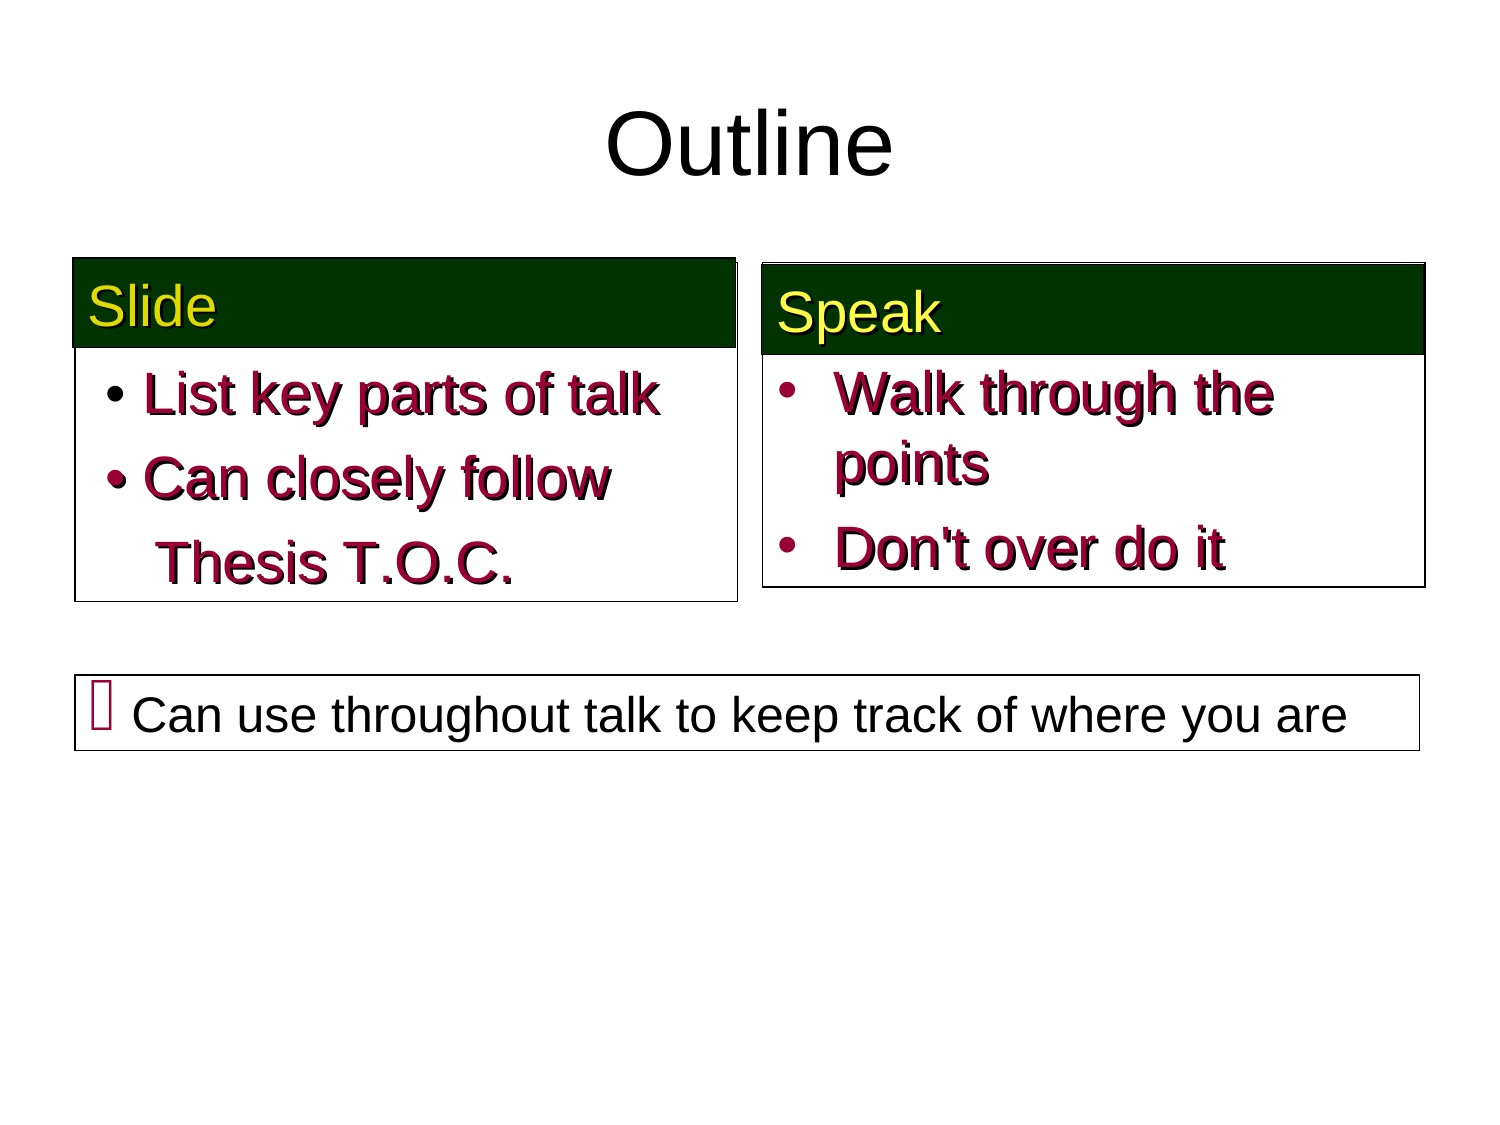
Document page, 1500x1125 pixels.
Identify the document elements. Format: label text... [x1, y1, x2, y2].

text_box Speak [761, 264, 1424, 355]
list • List key parts of talk • Can closely follow Thesis T.O.C. [75, 262, 738, 602]
list Walk through the points Don't over do it [762, 262, 1426, 587]
title Outline [75, 45, 1426, 233]
text_box Slide [73, 257, 736, 348]
text_box Can use throughout talk to keep track of where you are [74, 674, 1420, 751]
